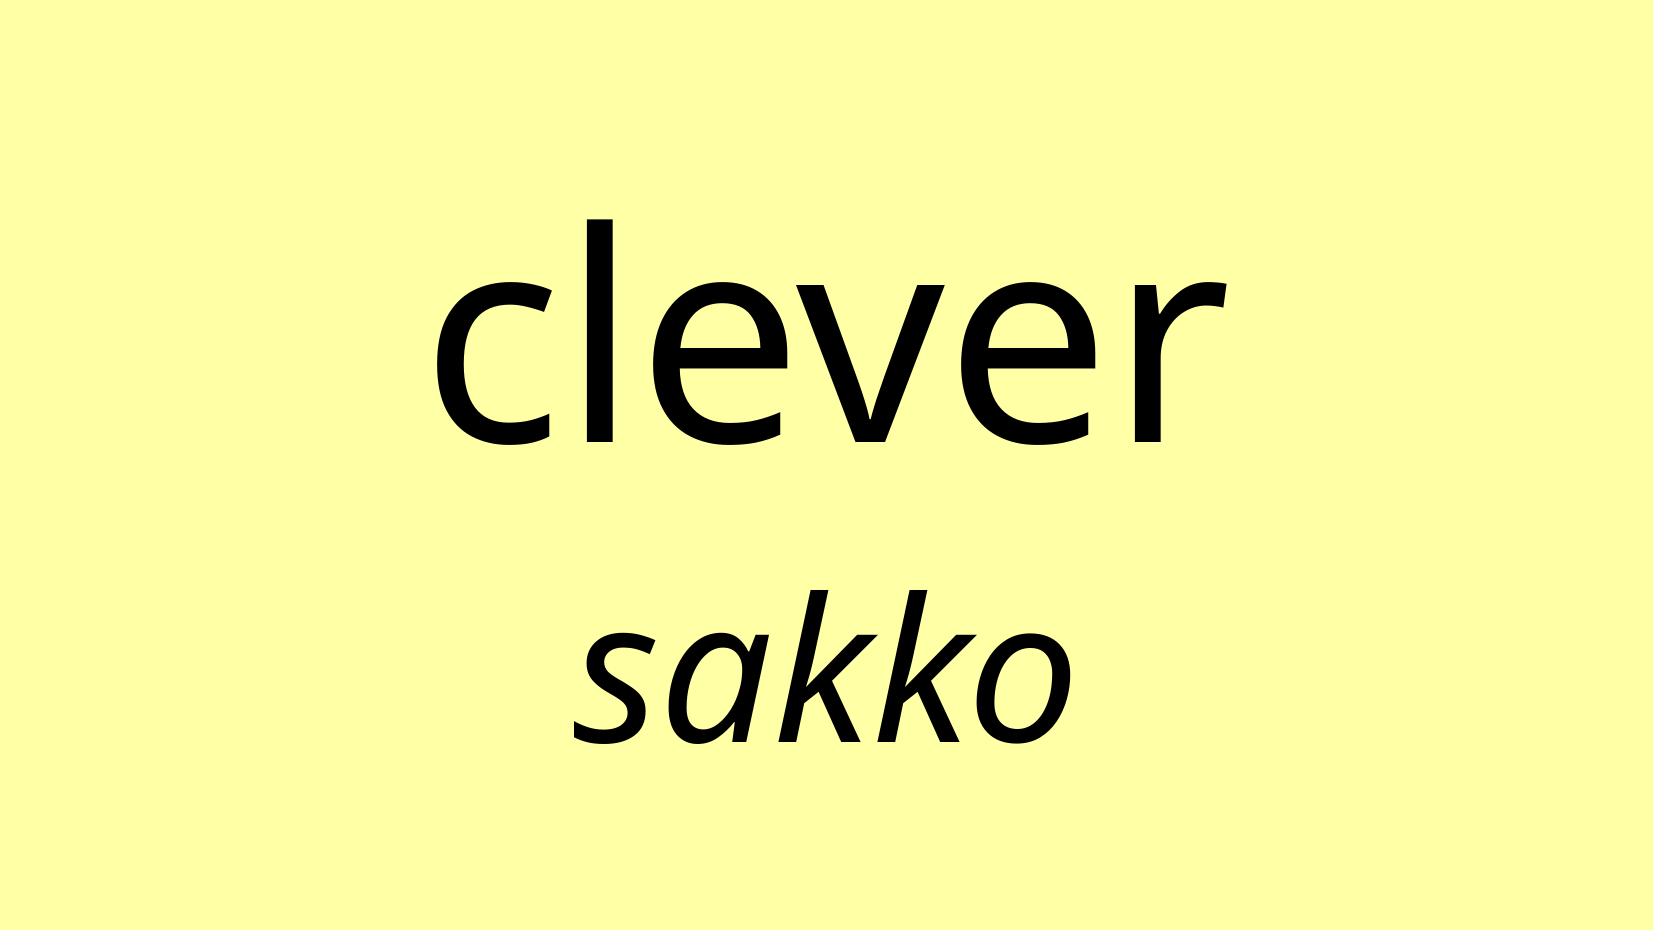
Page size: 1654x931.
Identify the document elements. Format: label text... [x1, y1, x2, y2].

text_box clever sakko [168, 161, 1486, 769]
